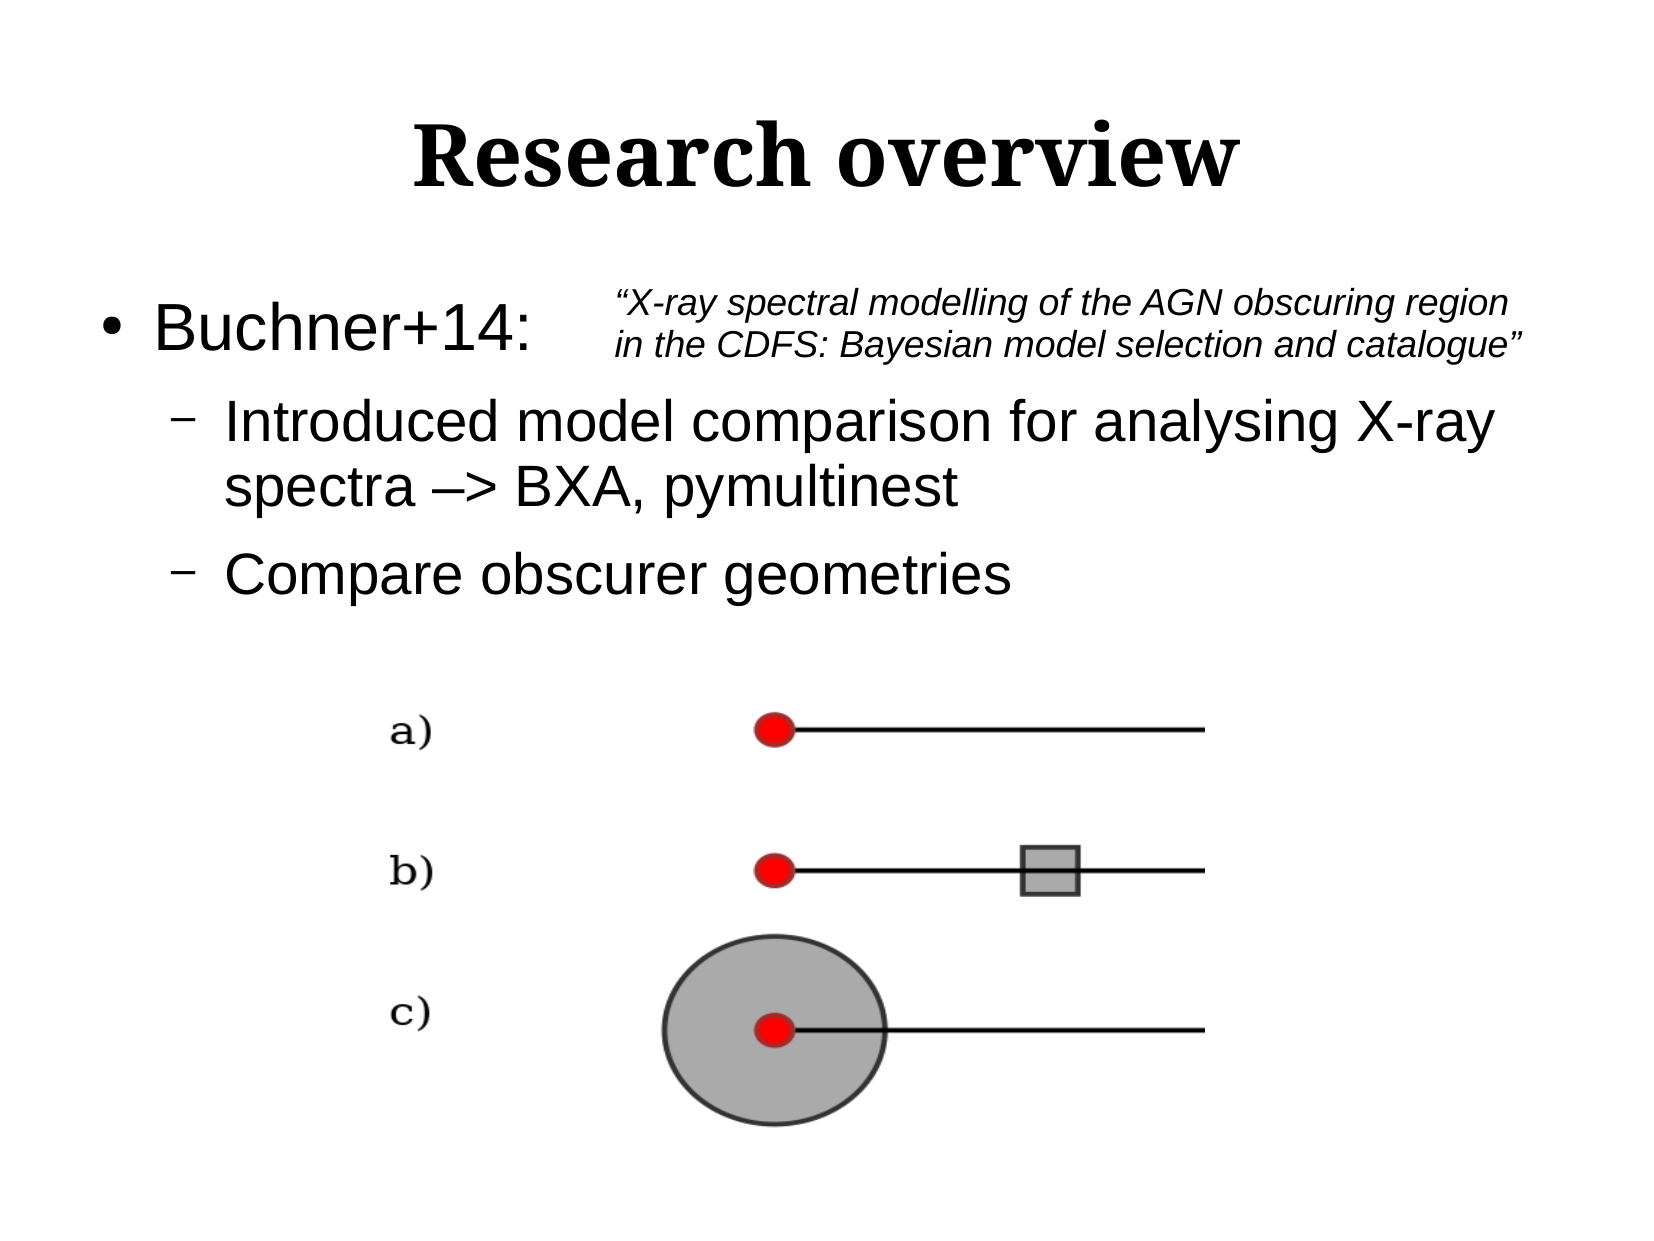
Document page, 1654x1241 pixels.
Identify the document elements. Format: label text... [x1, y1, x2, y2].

picture [389, 664, 1205, 1177]
text_box “X-ray spectral modelling of the AGN obscuring region in the CDFS: Bayesian model selection and catalogue” [599, 274, 1538, 373]
title Research overview [82, 49, 1571, 257]
list Buchner+14: Introduced model comparison for analysing X-ray spectra –> BXA, pymultinest Compare obscurer geometries [82, 290, 1571, 1010]
